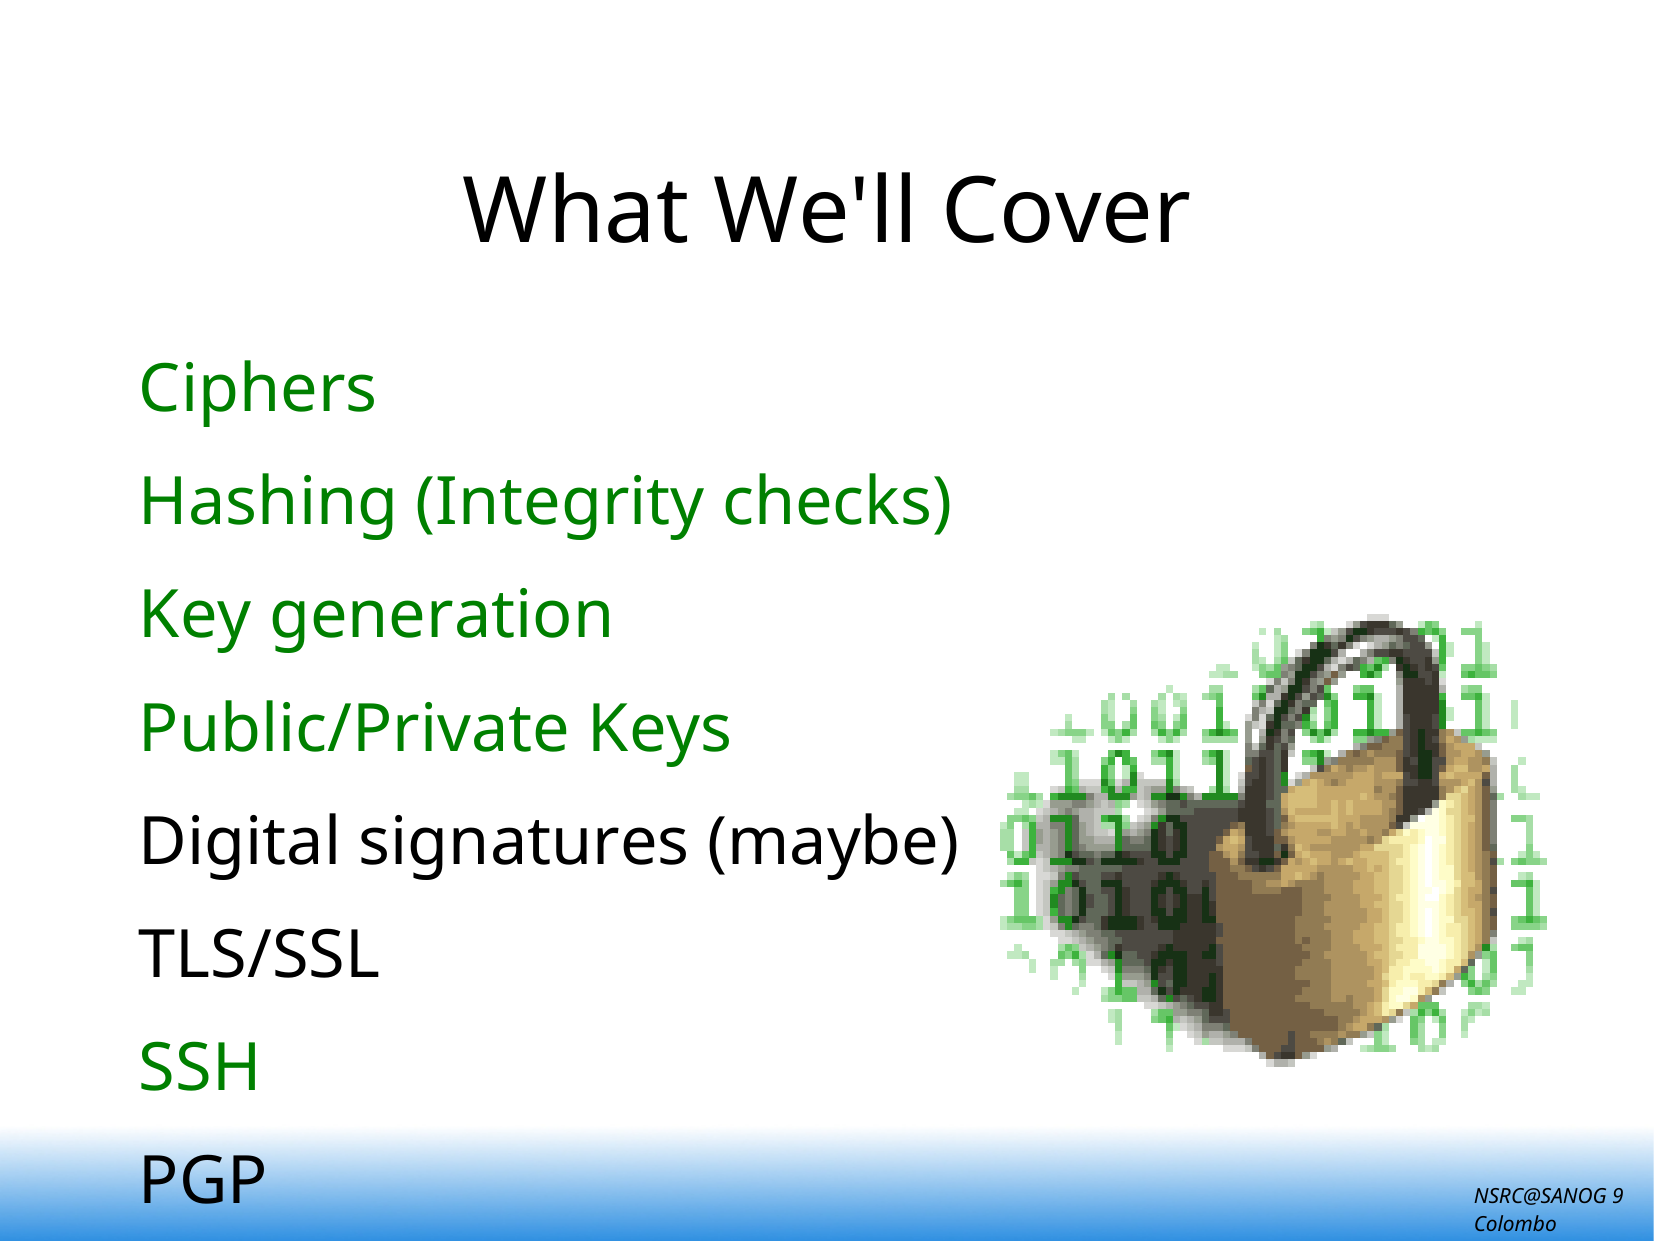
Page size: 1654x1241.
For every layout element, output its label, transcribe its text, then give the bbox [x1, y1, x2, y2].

list Ciphers Hashing (Integrity checks) Key generation Public/Private Keys Digital signatures (maybe) TLS/SSL SSH PGP [121, 344, 1534, 1213]
picture [0, 1124, 1654, 1241]
picture [1534, 1190, 1539, 1199]
title What We'll Cover [121, 102, 1534, 311]
picture [986, 614, 1562, 1067]
